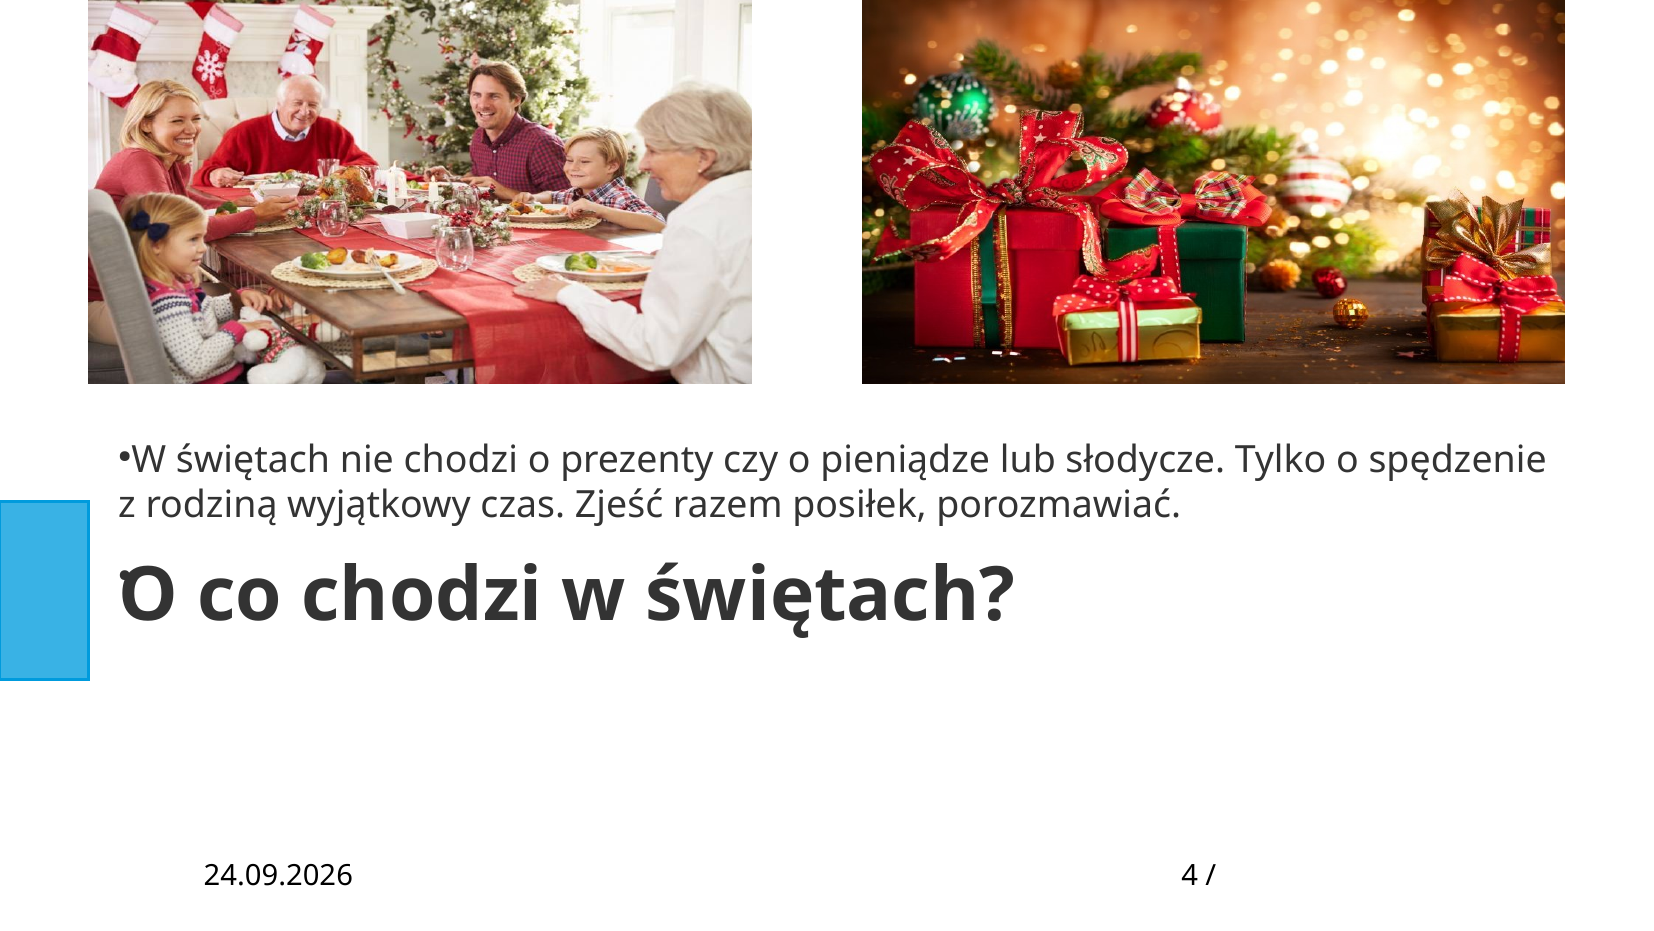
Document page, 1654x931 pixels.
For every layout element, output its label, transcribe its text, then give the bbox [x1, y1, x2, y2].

list W świętach nie chodzi o prezenty czy o pieniądze lub słodycze. Tylko o spędzenie z rodziną wyjątkowy czas. Zjeść razem posiłek, porozmawiać. [118, 435, 1565, 931]
picture [88, 0, 752, 384]
picture [862, 0, 1565, 384]
